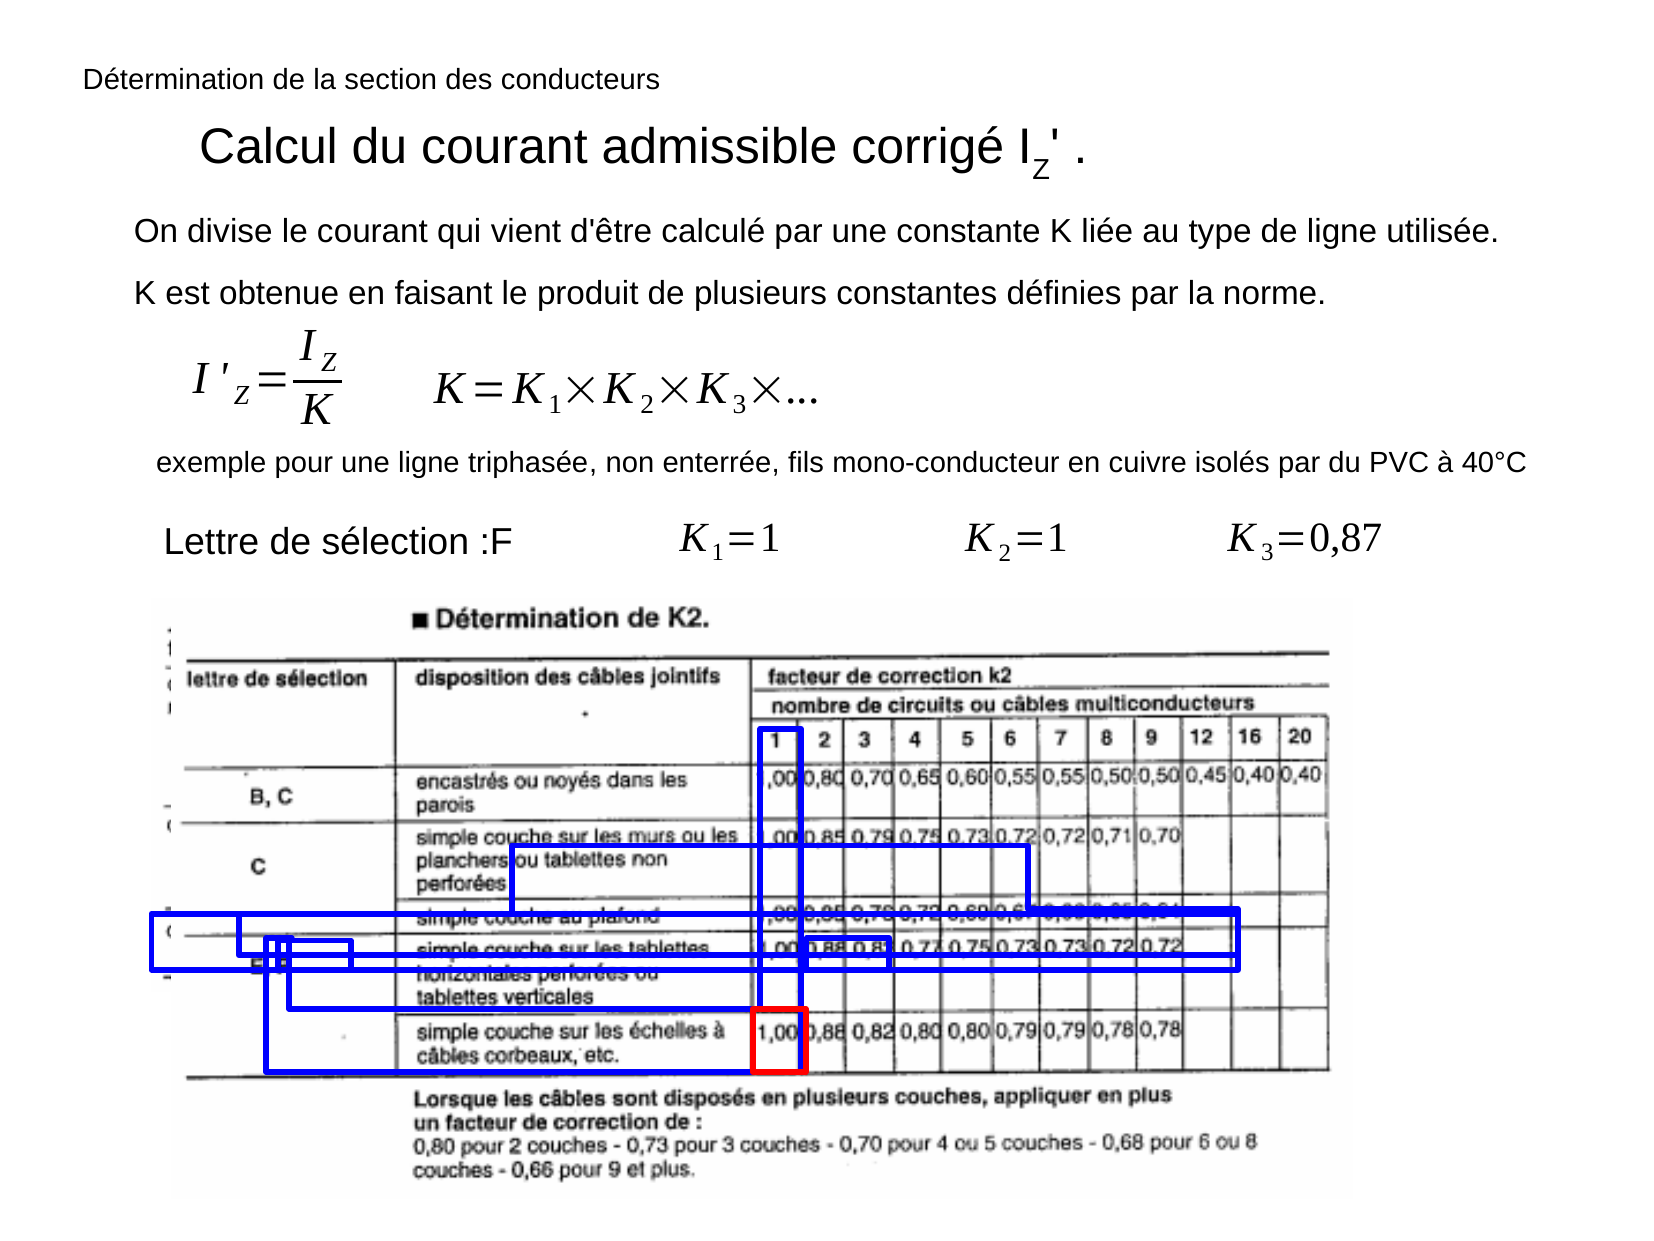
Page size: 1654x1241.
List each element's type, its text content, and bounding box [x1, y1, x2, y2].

chart [183, 320, 351, 431]
picture [269, 973, 750, 1069]
picture [154, 917, 263, 967]
chart [670, 513, 787, 567]
picture [354, 958, 757, 967]
chart [956, 513, 1074, 567]
picture [292, 943, 348, 952]
picture [763, 973, 798, 1006]
picture [292, 958, 348, 967]
picture [763, 732, 798, 843]
chart [1218, 513, 1388, 567]
title Détermination de la section des conducteurs [82, 49, 1571, 110]
text_box exemple pour une ligne triphasée, non enterrée, fils mono-conducteur en cuivre isolés par du PVC à 40°C [141, 431, 1548, 489]
text_box K est obtenue en faisant le produit de plusieurs constantes définies par la norme. [119, 266, 1509, 326]
picture [269, 958, 275, 967]
chart [424, 362, 826, 421]
picture [269, 941, 275, 952]
picture [804, 917, 1235, 952]
picture [804, 848, 1025, 911]
picture [763, 917, 798, 952]
text_box Calcul du courant admissible corrigé IZ' . [184, 110, 1498, 194]
picture [756, 1012, 798, 1069]
picture [763, 958, 798, 967]
picture [515, 848, 757, 911]
picture [281, 958, 286, 967]
picture [151, 598, 1353, 1199]
picture [763, 848, 798, 911]
picture [281, 943, 286, 952]
picture [809, 941, 886, 952]
picture [809, 958, 886, 967]
text_box On divise le courant qui vient d'être calculé par une constante K liée au type de ligne utilisée. [119, 204, 1580, 295]
picture [242, 917, 757, 952]
picture [292, 973, 757, 1006]
text_box Lettre de sélection :F [148, 513, 529, 571]
picture [892, 958, 1235, 967]
